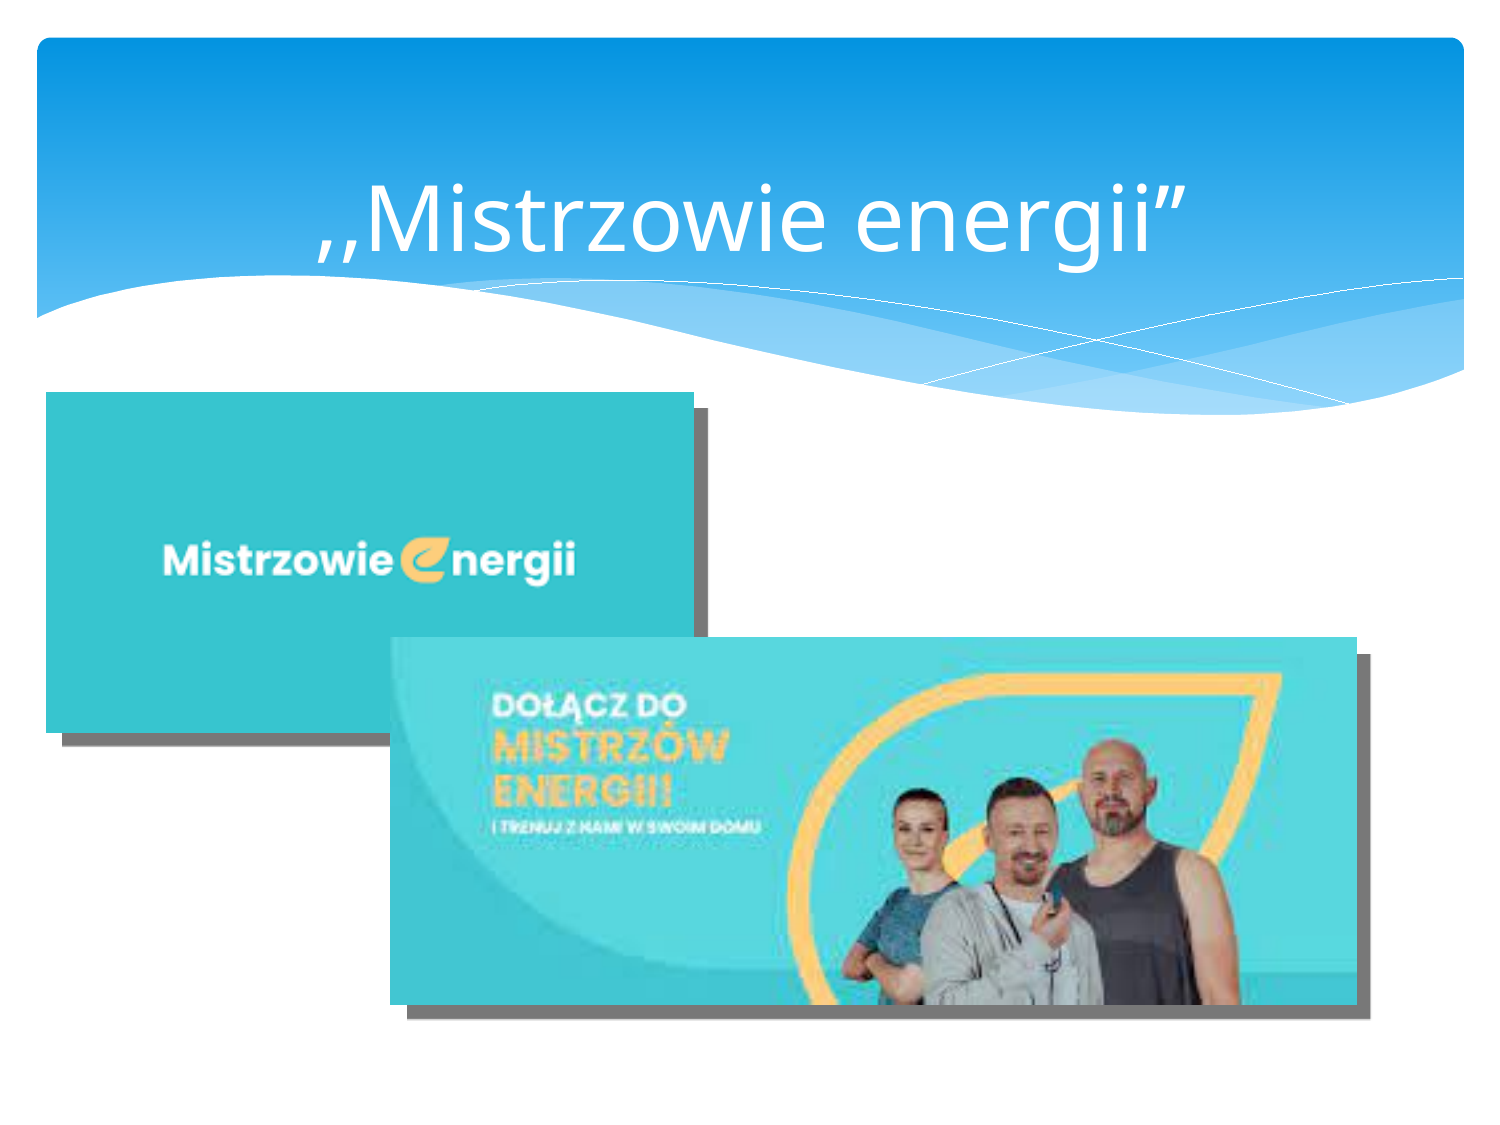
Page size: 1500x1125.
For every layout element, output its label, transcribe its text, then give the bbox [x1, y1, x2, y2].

picture [46, 392, 1357, 1005]
title ,,Mistrzowie energii’’ [76, 45, 1426, 386]
